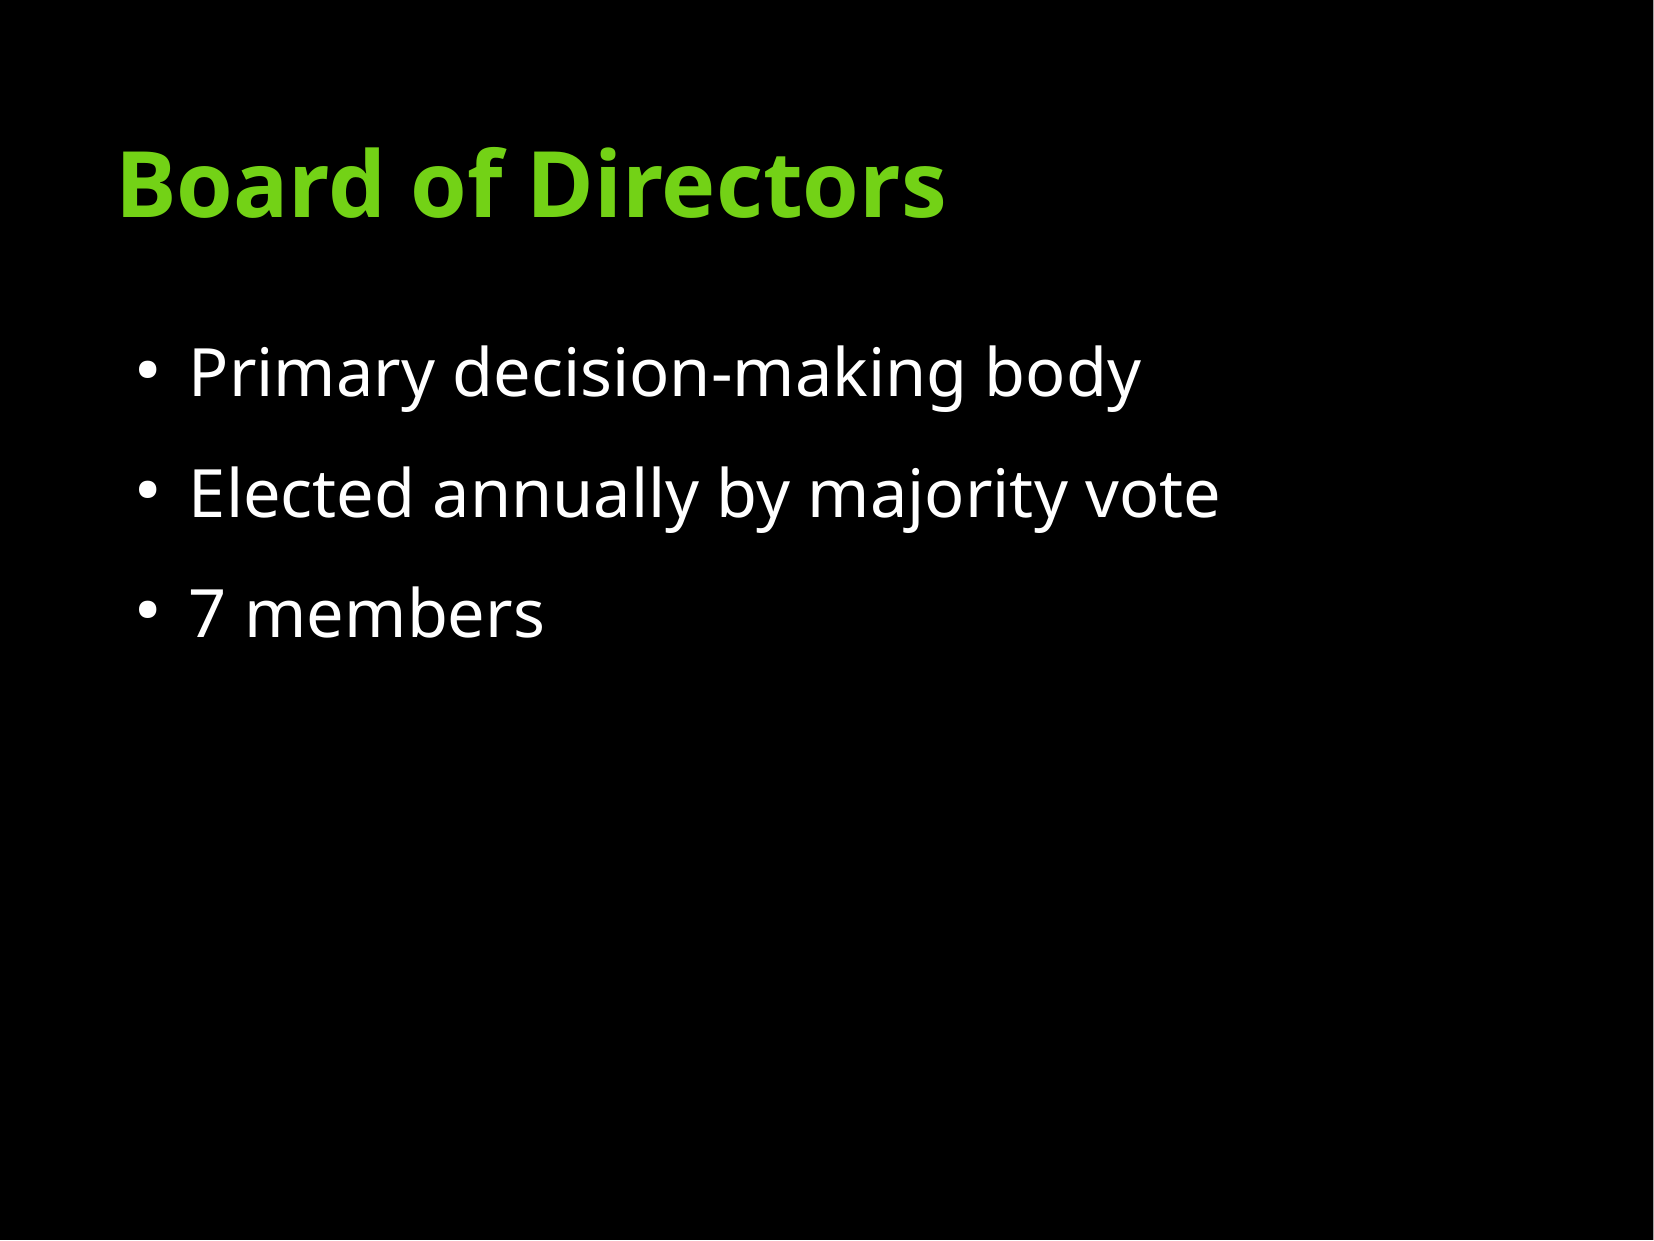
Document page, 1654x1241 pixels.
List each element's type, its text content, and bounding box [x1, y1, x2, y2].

list Primary decision-making body Elected annually by majority vote 7 members [118, 325, 1536, 1145]
title Board of Directors [115, 78, 1539, 287]
